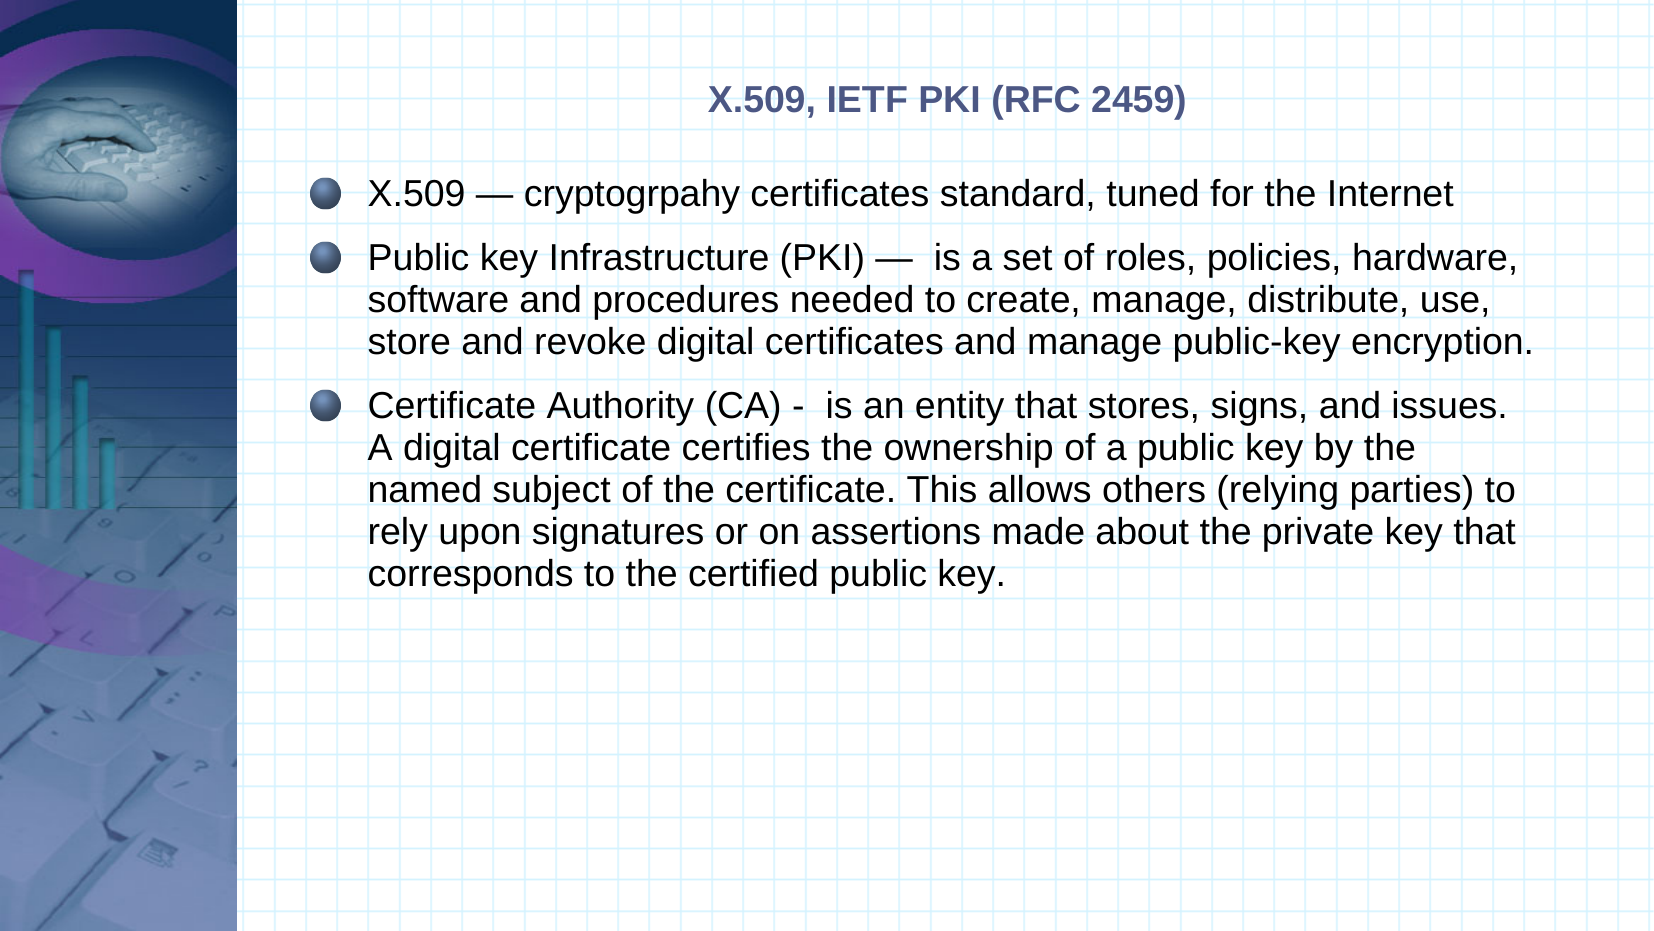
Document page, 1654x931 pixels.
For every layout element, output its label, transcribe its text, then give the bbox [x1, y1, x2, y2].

picture [0, 0, 1654, 931]
title X.509, IETF PKI (RFC 2459) [254, 21, 1640, 178]
list Х.509 — cryptogrpahy certificates standard, tuned for the Internet Public key Infrastructure (PKI) — is a set of roles, policies, hardware, software and procedures needed to create, manage, distribute, use, store and revoke digital certificates and manage public-key encryption. Certificate Authority (CA) - is an entity that stores, signs, and issues. A digital certificate certifies the ownership of a public key by the named subject of the certificate. This allows others (relying parties) to rely upon signatures or on assertions made about the private key that corresponds to the certified public key. [297, 172, 1536, 916]
